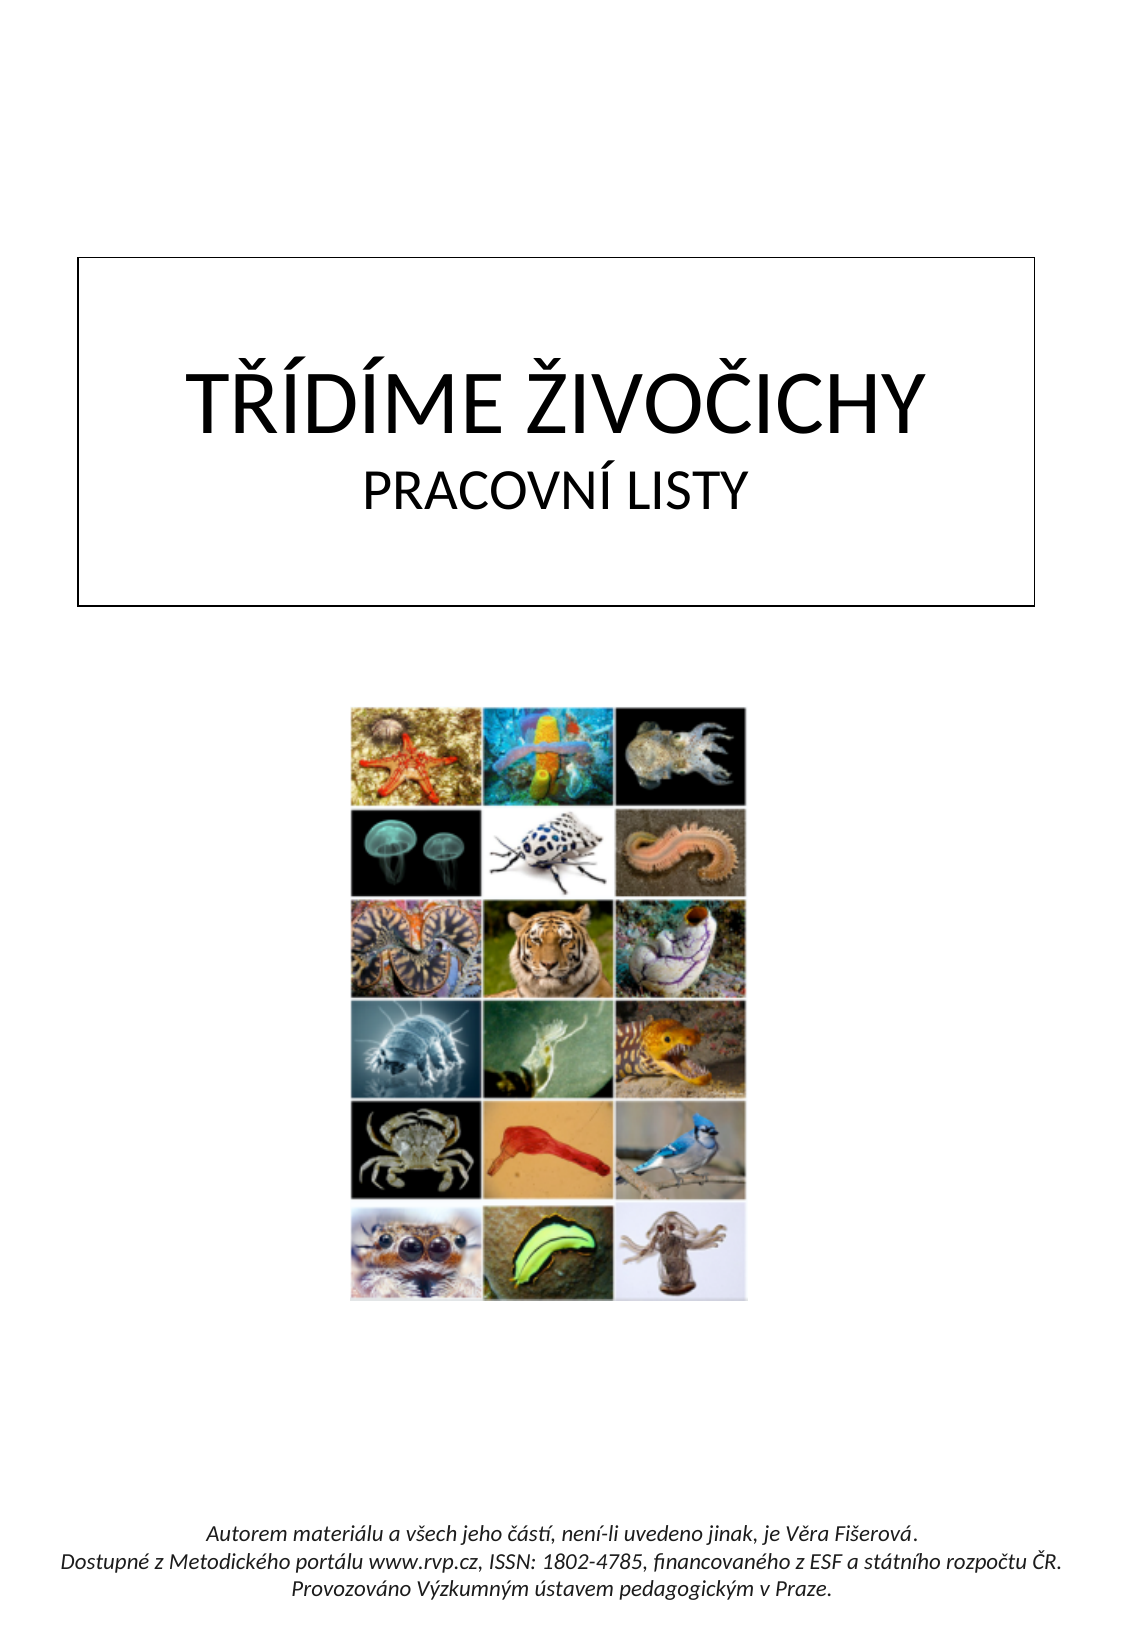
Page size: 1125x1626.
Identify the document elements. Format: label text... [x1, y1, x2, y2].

picture [350, 706, 748, 1302]
text_box Autorem materiálu a všech jeho částí, není-li uvedeno jinak, je Věra Fišerová. Dostupné z Metodického portálu www.rvp.cz, ISSN: 1802-4785, financovaného z ESF a státního rozpočtu ČR. Provozováno Výzkumným ústavem pedagogickým v Praze. [0, 1494, 1125, 1626]
title TŘÍDÍME ŽIVOČICHY PRACOVNÍ LISTY [78, 257, 1035, 606]
